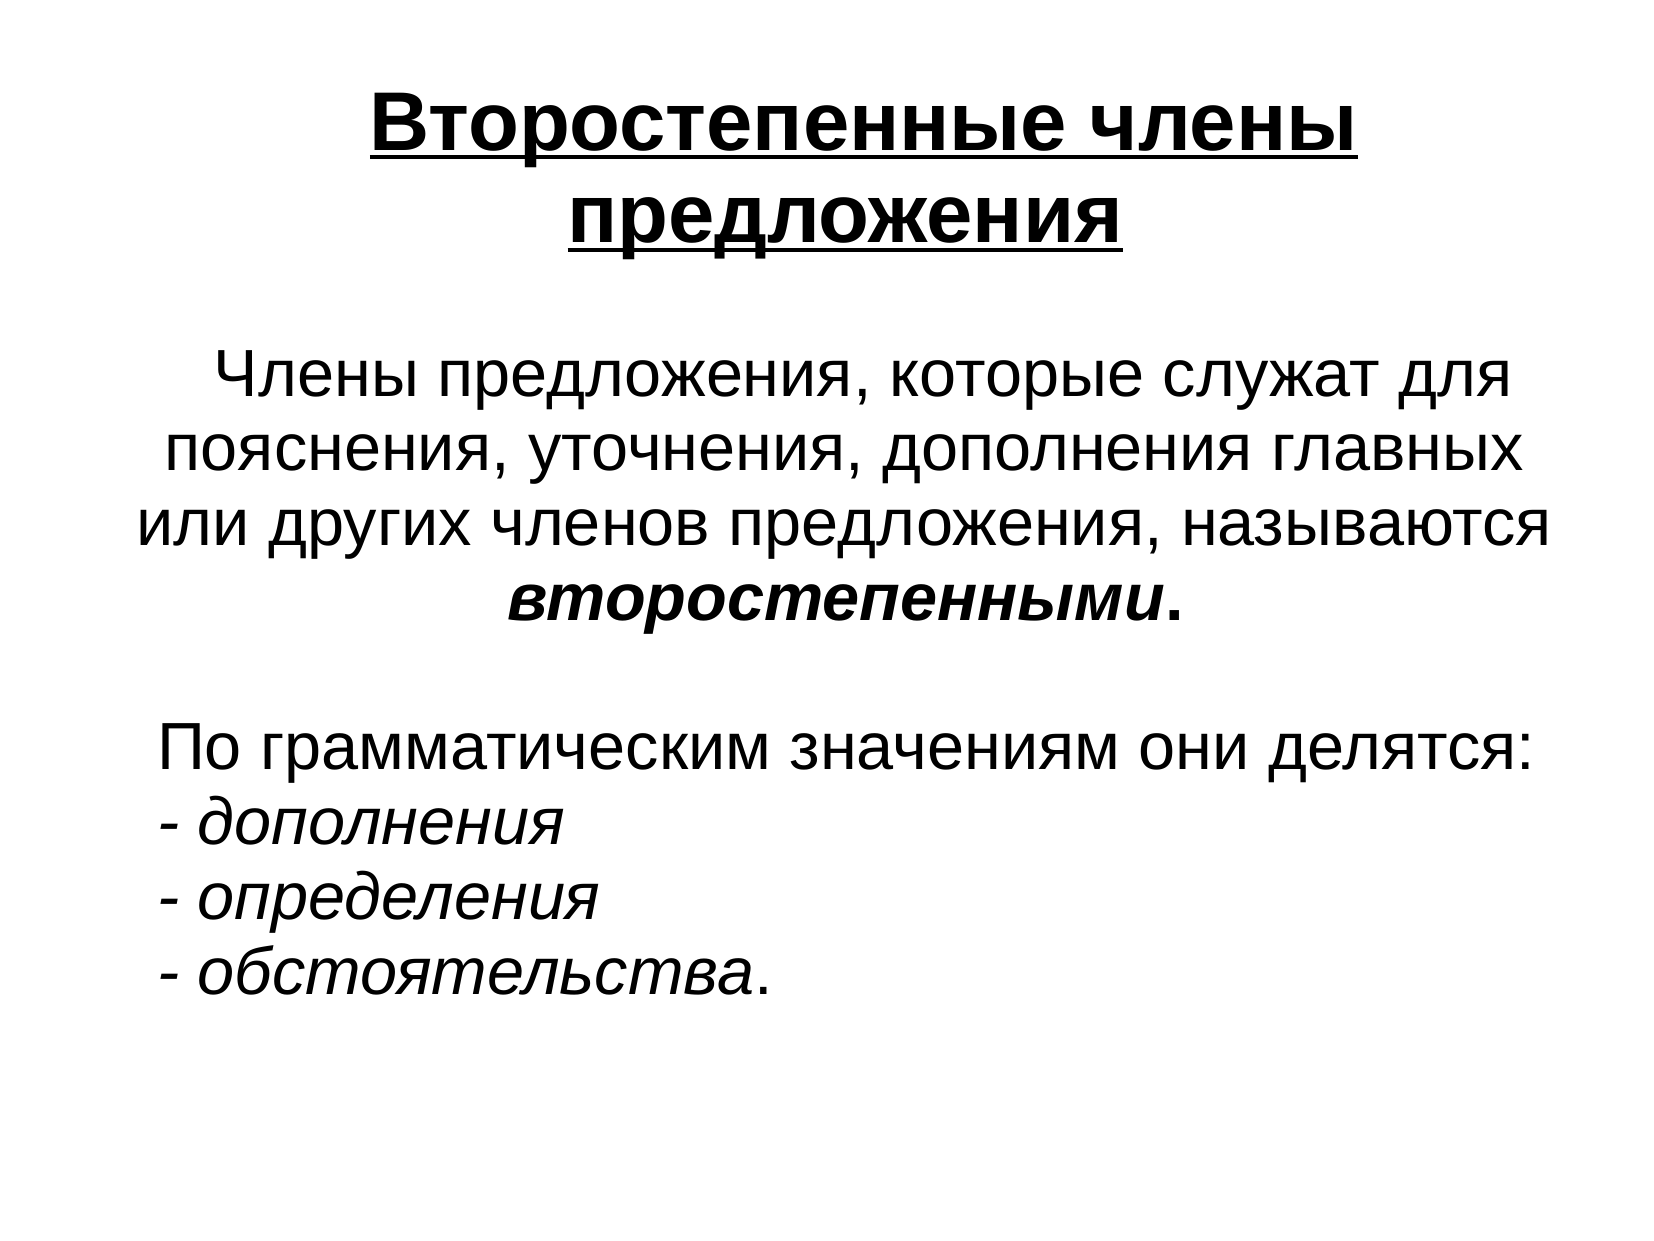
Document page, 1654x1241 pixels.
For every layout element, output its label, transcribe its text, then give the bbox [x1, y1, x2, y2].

subtitle Второстепенные члены предложения Члены предложения, которые служат для пояснения, уточнения, дополнения главных или других членов предложения, называются второстепенными. По грамматическим значениям они делятся: - дополнения - определения - обстоятельства. [82, 49, 1571, 1109]
